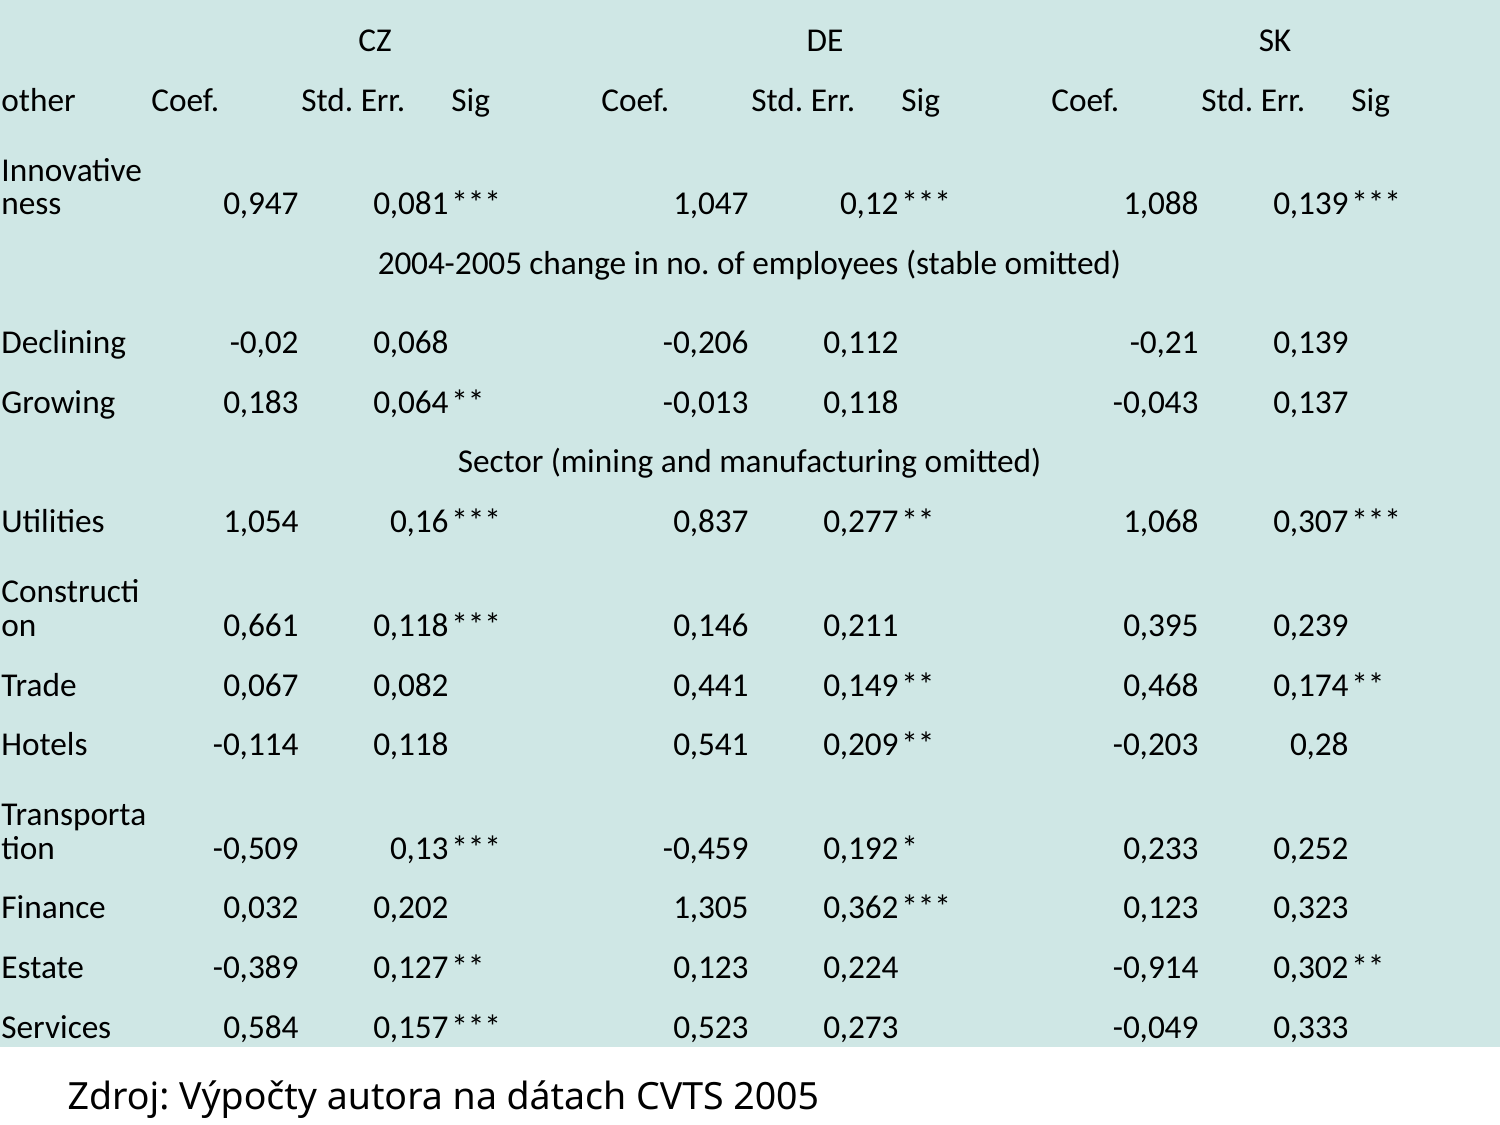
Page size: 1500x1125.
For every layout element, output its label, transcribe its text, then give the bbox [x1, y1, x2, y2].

table_cell -0,02 [150, 283, 300, 361]
table_cell 0,224 [750, 927, 900, 987]
table_cell Sig [1350, 60, 1500, 120]
table_cell 0,273 [750, 987, 900, 1047]
table_cell 0,202 [300, 867, 450, 927]
table_cell 0,16 [300, 481, 450, 541]
table_cell -0,013 [600, 361, 750, 421]
table_cell [1350, 987, 1500, 1047]
table_cell Sig [900, 60, 1050, 120]
table_cell *** [450, 120, 600, 223]
table_cell 0,192 [750, 764, 900, 867]
table_cell [1350, 283, 1500, 361]
table_cell 0,307 [1200, 481, 1350, 541]
table_cell 0,233 [1050, 764, 1200, 867]
table_cell 1,088 [1050, 120, 1200, 223]
table_cell -0,049 [1050, 987, 1200, 1047]
table_cell 0,252 [1200, 764, 1350, 867]
table_cell -0,114 [150, 704, 300, 764]
table_cell ** [900, 704, 1050, 764]
table_cell 0,333 [1200, 987, 1350, 1047]
table_cell 0,323 [1200, 867, 1350, 927]
table_cell 0,211 [750, 541, 900, 644]
table_cell -0,203 [1050, 704, 1200, 764]
table_cell 1,305 [600, 867, 750, 927]
table_cell [450, 867, 600, 927]
table_cell 0,127 [300, 927, 450, 987]
table_cell [900, 927, 1050, 987]
table_cell *** [450, 987, 600, 1047]
table_cell Finance [0, 867, 150, 927]
table_cell 0,082 [300, 644, 450, 704]
table_cell 0,13 [300, 764, 450, 867]
table_cell -0,389 [150, 927, 300, 987]
table_cell [900, 361, 1050, 421]
table_cell -0,459 [600, 764, 750, 867]
table_cell 1,054 [150, 481, 300, 541]
table_cell *** [450, 481, 600, 541]
table_cell Std. Err. [1200, 60, 1350, 120]
table_cell Services [0, 987, 150, 1047]
table_cell Transportation [0, 764, 150, 867]
table_cell Std. Err. [300, 60, 450, 120]
table_cell Trade [0, 644, 150, 704]
table_cell * [900, 764, 1050, 867]
table_cell ** [450, 361, 600, 421]
table_cell 0,837 [600, 481, 750, 541]
table_cell 0,441 [600, 644, 750, 704]
table_cell Sig [450, 60, 600, 120]
table_cell [900, 283, 1050, 361]
table_cell -0,509 [150, 764, 300, 867]
table_cell Declining [0, 283, 150, 361]
table_cell 0,584 [150, 987, 300, 1047]
table_cell 0,139 [1200, 283, 1350, 361]
table_cell [1350, 541, 1500, 644]
table_cell [1350, 867, 1500, 927]
table_cell 0,541 [600, 704, 750, 764]
table_cell 0,277 [750, 481, 900, 541]
table_cell *** [450, 541, 600, 644]
table_cell 1,047 [600, 120, 750, 223]
table_cell Construction [0, 541, 150, 644]
table_cell ** [450, 927, 600, 987]
table_cell 0,28 [1200, 704, 1350, 764]
table_cell 0,183 [150, 361, 300, 421]
table_cell 0,209 [750, 704, 900, 764]
table_cell Hotels [0, 704, 150, 764]
table_cell Innovativeness [0, 120, 150, 223]
table_header SK [1050, 0, 1500, 60]
table_cell 0,137 [1200, 361, 1350, 421]
table_cell 0,139 [1200, 120, 1350, 223]
table_cell 0,118 [300, 541, 450, 644]
table_cell [1350, 764, 1500, 867]
table_cell -0,206 [600, 283, 750, 361]
table_cell [900, 541, 1050, 644]
table_cell ** [900, 481, 1050, 541]
table_cell 0,302 [1200, 927, 1350, 987]
table_cell 0,239 [1200, 541, 1350, 644]
table_cell 0,118 [750, 361, 900, 421]
table_cell 0,067 [150, 644, 300, 704]
table_cell *** [1350, 481, 1500, 541]
table_cell [450, 704, 600, 764]
table_cell 0,174 [1200, 644, 1350, 704]
table_cell Coef. [600, 60, 750, 120]
table_cell 0,081 [300, 120, 450, 223]
table_cell *** [450, 764, 600, 867]
table_cell 0,947 [150, 120, 300, 223]
table_cell 0,12 [750, 120, 900, 223]
table_cell 0,064 [300, 361, 450, 421]
table_cell 0,523 [600, 987, 750, 1047]
table_cell -0,914 [1050, 927, 1200, 987]
table_cell 0,118 [300, 704, 450, 764]
table_cell [1350, 704, 1500, 764]
table_header CZ [150, 0, 600, 60]
table_header DE [600, 0, 1050, 60]
table_cell *** [900, 867, 1050, 927]
table_cell 0,068 [300, 283, 450, 361]
table_cell [450, 283, 600, 361]
table_cell ** [1350, 644, 1500, 704]
table_cell 0,123 [600, 927, 750, 987]
table_cell [1350, 361, 1500, 421]
table_cell 0,032 [150, 867, 300, 927]
table_cell Utilities [0, 481, 150, 541]
text_box Zdroj: Výpočty autora na dátach CVTS 2005 [53, 1064, 928, 1125]
table_cell -0,21 [1050, 283, 1200, 361]
table_cell [450, 644, 600, 704]
table_cell 0,661 [150, 541, 300, 644]
table_cell Sector (mining and manufacturing omitted) [0, 421, 1500, 481]
table_cell other [0, 60, 150, 120]
table_cell [900, 987, 1050, 1047]
table_cell ** [900, 644, 1050, 704]
table_cell 0,112 [750, 283, 900, 361]
table_cell 0,123 [1050, 867, 1200, 927]
table_cell 2004-2005 change in no. of employees (stable omitted) [0, 223, 1500, 283]
table_cell 0,149 [750, 644, 900, 704]
table_cell ** [1350, 927, 1500, 987]
table_cell *** [1350, 120, 1500, 223]
table_cell 0,146 [600, 541, 750, 644]
table_cell 0,362 [750, 867, 900, 927]
table_cell Std. Err. [750, 60, 900, 120]
table_header [0, 0, 150, 60]
table_cell 0,395 [1050, 541, 1200, 644]
table_cell Estate [0, 927, 150, 987]
table_cell Coef. [150, 60, 300, 120]
table_cell 0,157 [300, 987, 450, 1047]
table_cell Coef. [1050, 60, 1200, 120]
table_cell 0,468 [1050, 644, 1200, 704]
table_cell 1,068 [1050, 481, 1200, 541]
table_cell *** [900, 120, 1050, 223]
table_cell -0,043 [1050, 361, 1200, 421]
table_cell Growing [0, 361, 150, 421]
